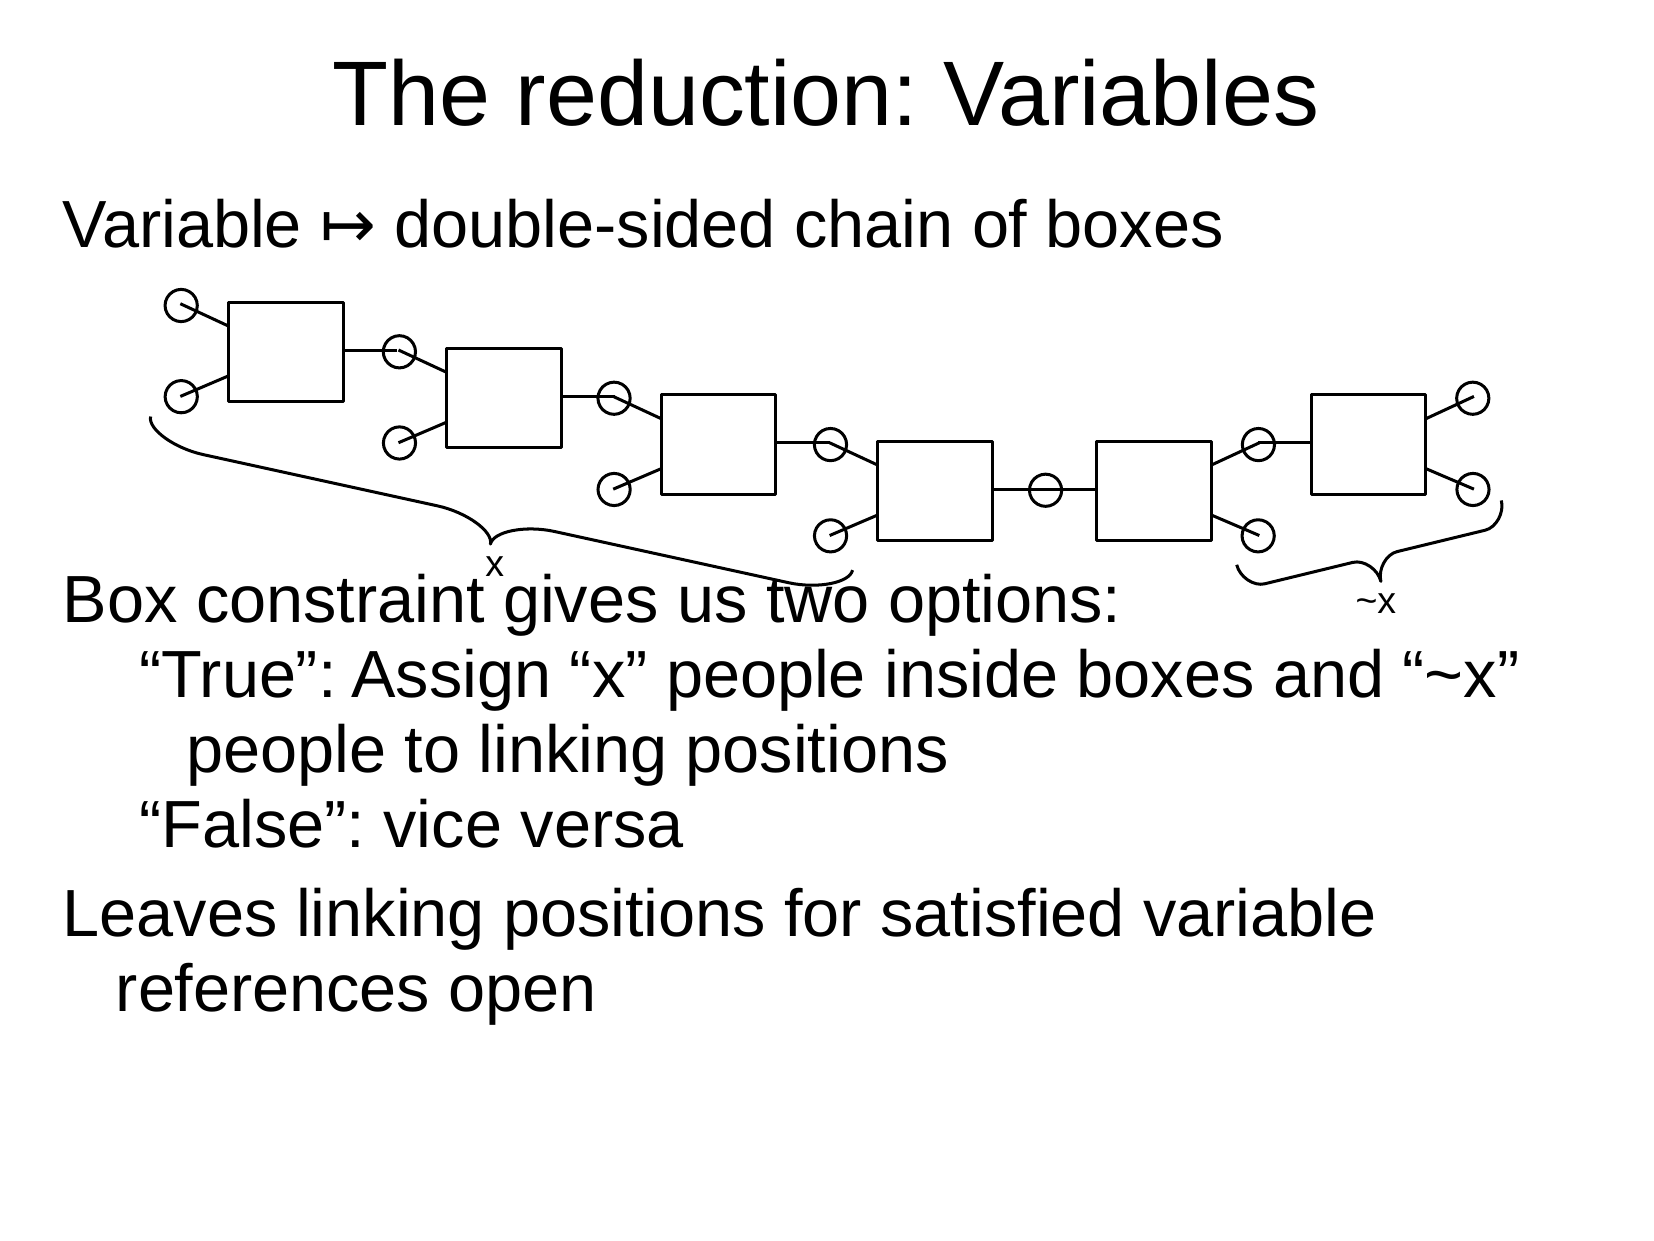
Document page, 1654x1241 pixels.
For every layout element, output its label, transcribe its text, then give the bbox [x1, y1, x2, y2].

list Variable ↦ double-sided chain of boxes Box constraint gives us two options: “True”: Assign “x” people inside boxes and “~x” people to linking positions “False”: vice versa Leaves linking positions for satisfied variable references open [45, 187, 1609, 1226]
text_box x [470, 535, 524, 607]
text_box ~x [1340, 571, 1416, 643]
title The reduction: Variables [0, 7, 1654, 181]
